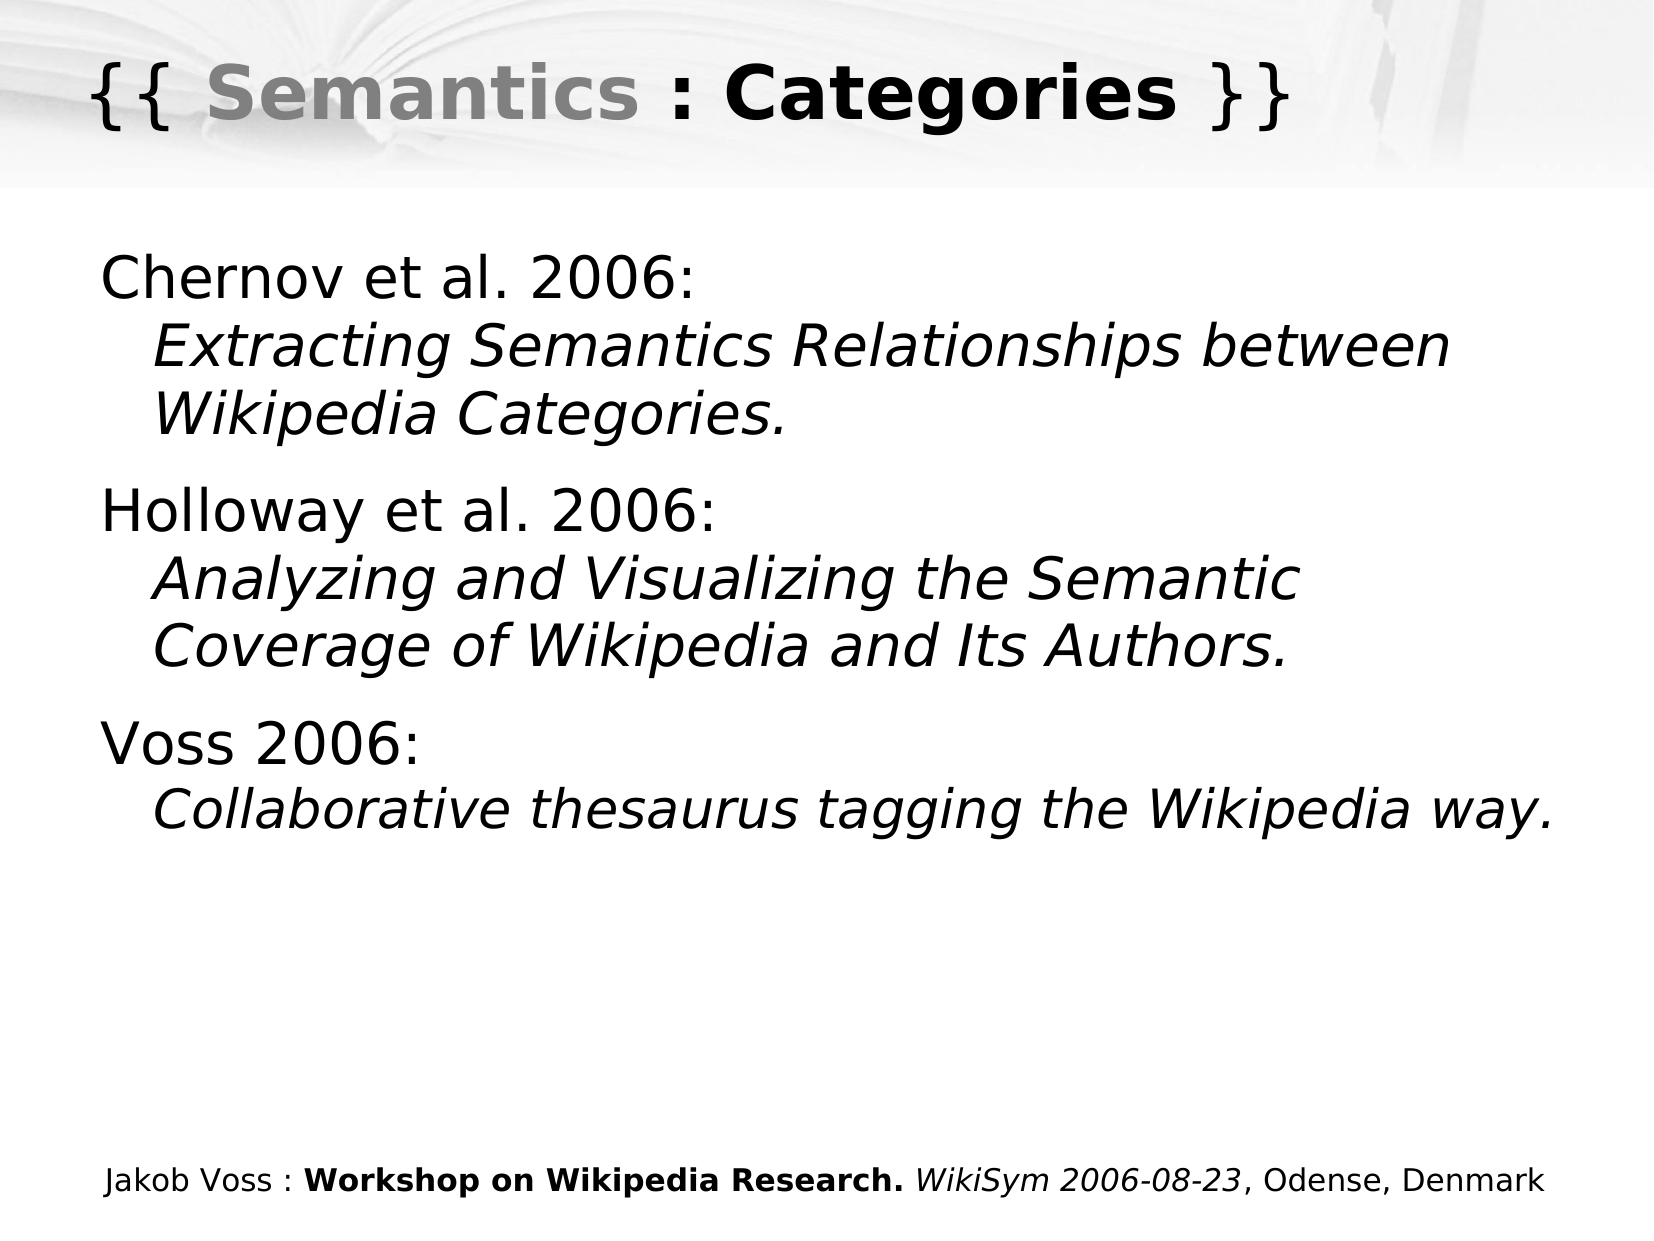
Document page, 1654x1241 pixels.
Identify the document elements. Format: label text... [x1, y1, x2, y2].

picture [0, 0, 1654, 188]
list Chernov et al. 2006: Extracting Semantics Relationships between Wikipedia Categories. Holloway et al. 2006: Analyzing and Visualizing the Semantic Coverage of Wikipedia and Its Authors. Voss 2006: Collaborative thesaurus tagging the Wikipedia way. [82, 244, 1571, 1091]
title {{ Semantics : Categories }} [82, 37, 1571, 151]
